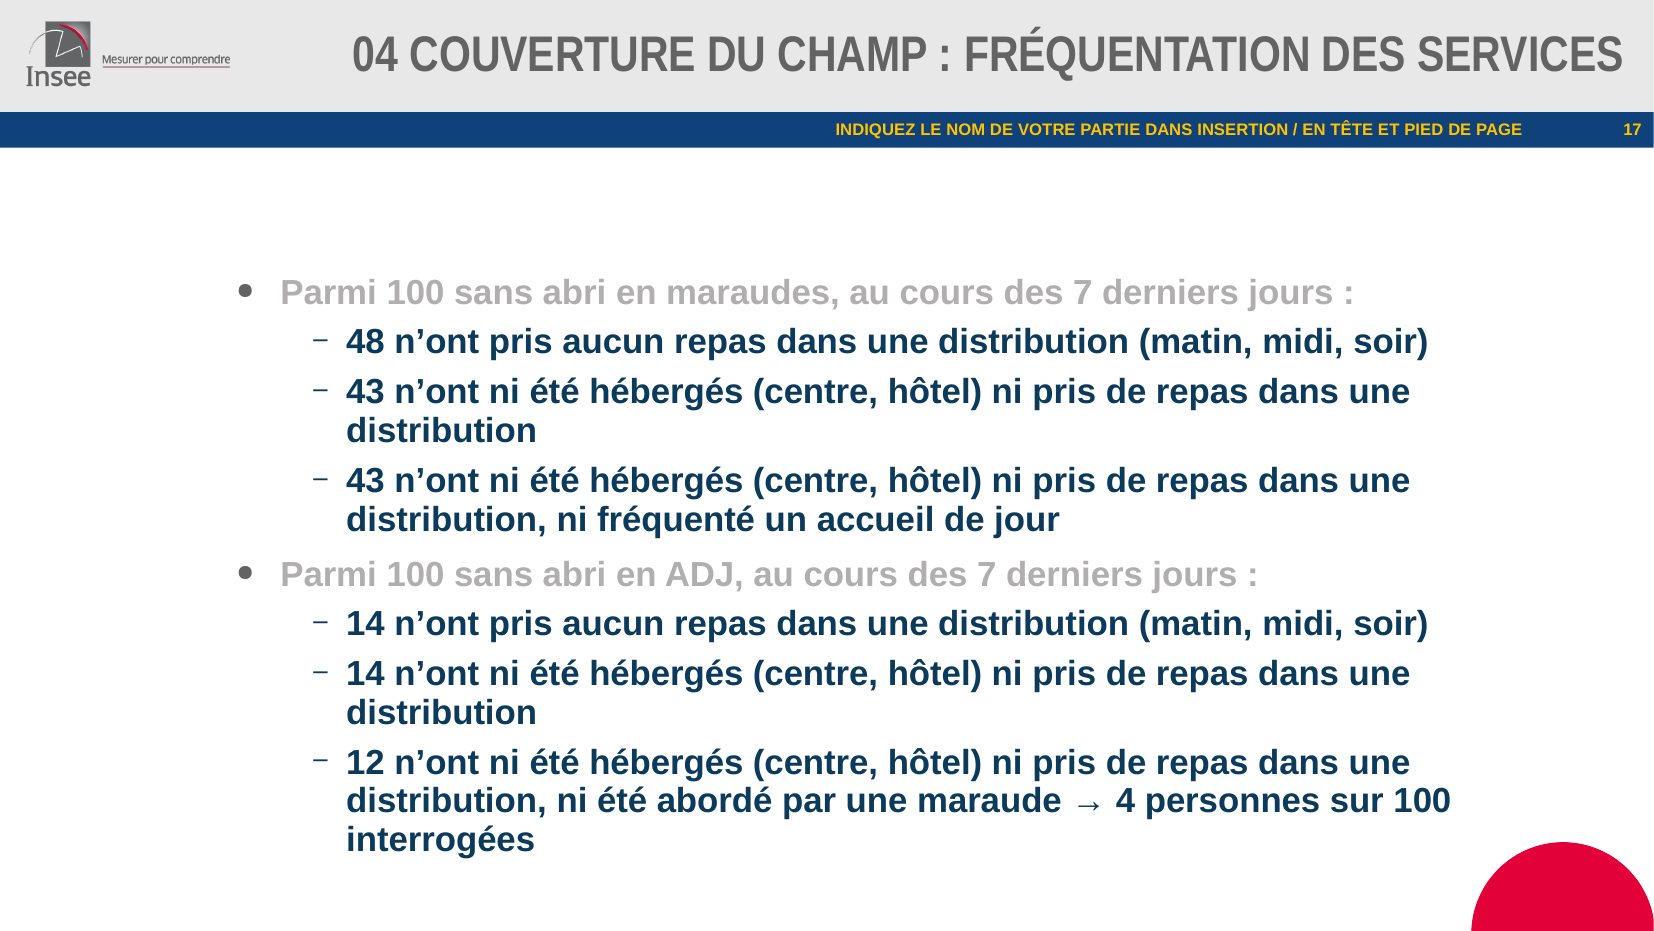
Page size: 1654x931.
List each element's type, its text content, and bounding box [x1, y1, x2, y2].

list Parmi 100 sans abri en maraudes, au cours des 7 derniers jours : 48 n’ont pris aucun repas dans une distribution (matin, midi, soir) 43 n’ont ni été hébergés (centre, hôtel) ni pris de repas dans une distribution 43 n’ont ni été hébergés (centre, hôtel) ni pris de repas dans une distribution, ni fréquenté un accueil de jour Parmi 100 sans abri en ADJ, au cours des 7 derniers jours : 14 n’ont pris aucun repas dans une distribution (matin, midi, soir) 14 n’ont ni été hébergés (centre, hôtel) ni pris de repas dans une distribution 12 n’ont ni été hébergés (centre, hôtel) ni pris de repas dans une distribution, ni été abordé par une maraude → 4 personnes sur 100 interrogées [82, 217, 1571, 861]
title 04 couverture du champ : fréquentation des services [265, 0, 1625, 107]
picture [23, 0, 230, 89]
picture [1471, 842, 1654, 931]
